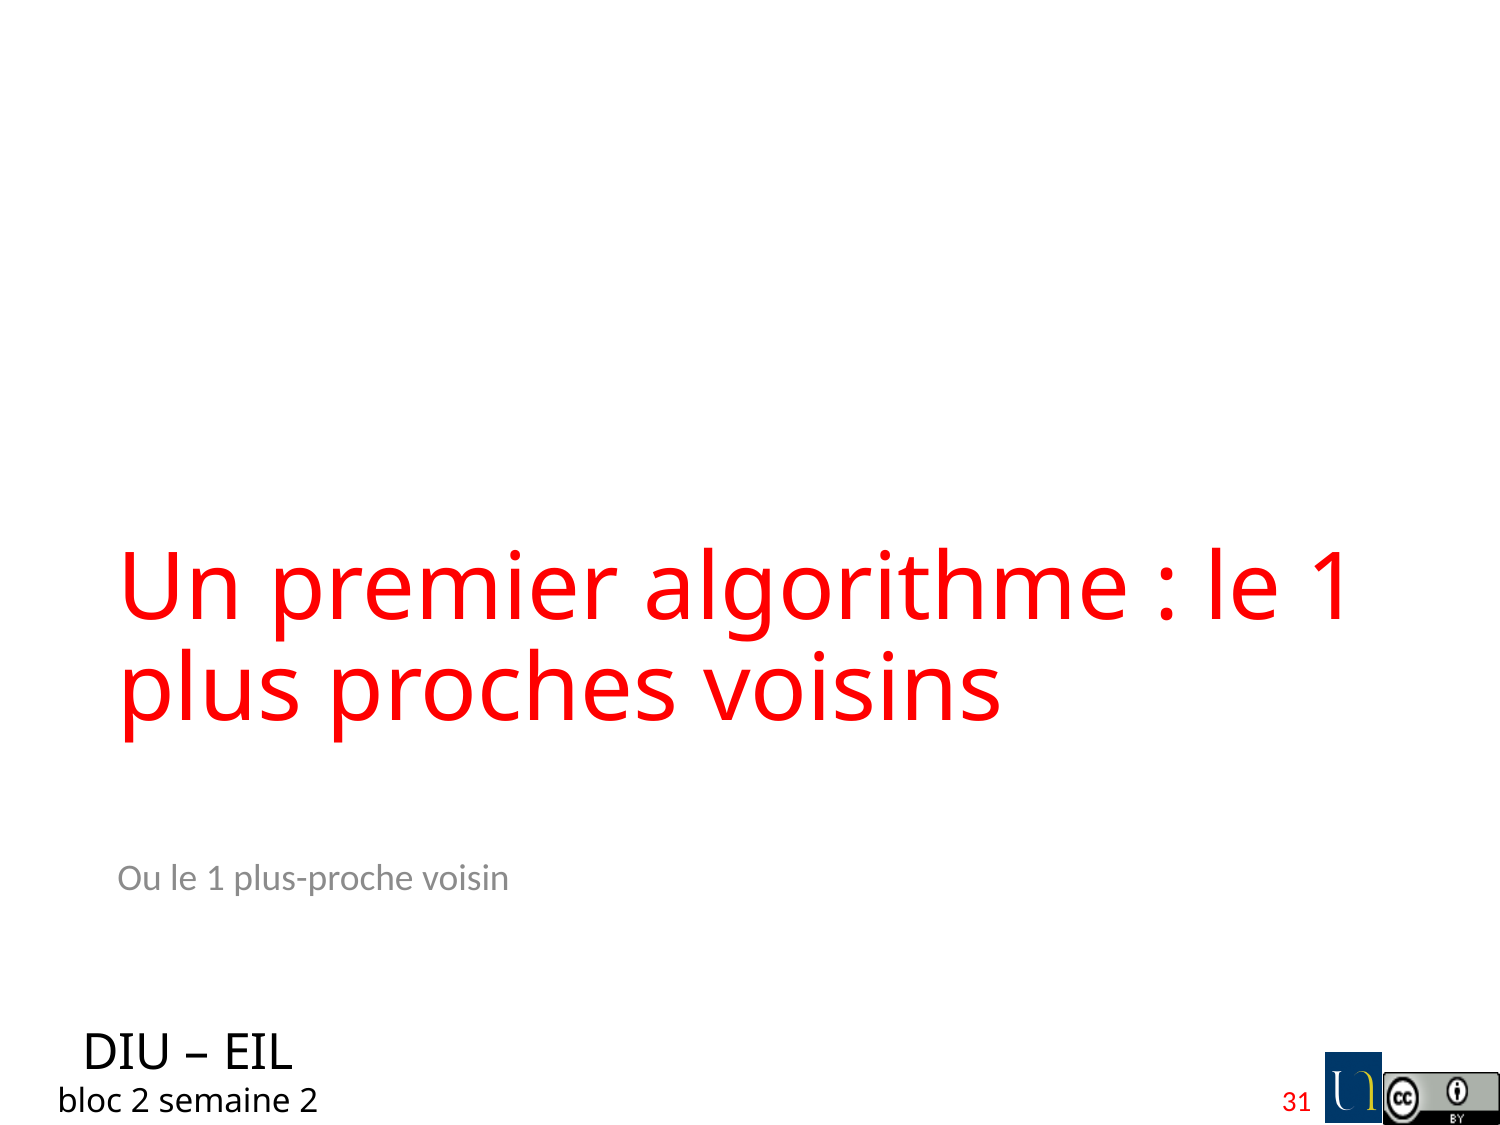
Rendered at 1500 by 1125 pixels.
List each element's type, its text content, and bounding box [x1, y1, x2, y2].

picture [1325, 1052, 1382, 1123]
list Ou le 1 plus-proche voisin [102, 850, 1397, 999]
slide_number <numéro> [1240, 1070, 1327, 1125]
picture [1383, 1072, 1500, 1125]
title Un premier algorithme : le 1 plus proches voisins [102, 280, 1397, 749]
